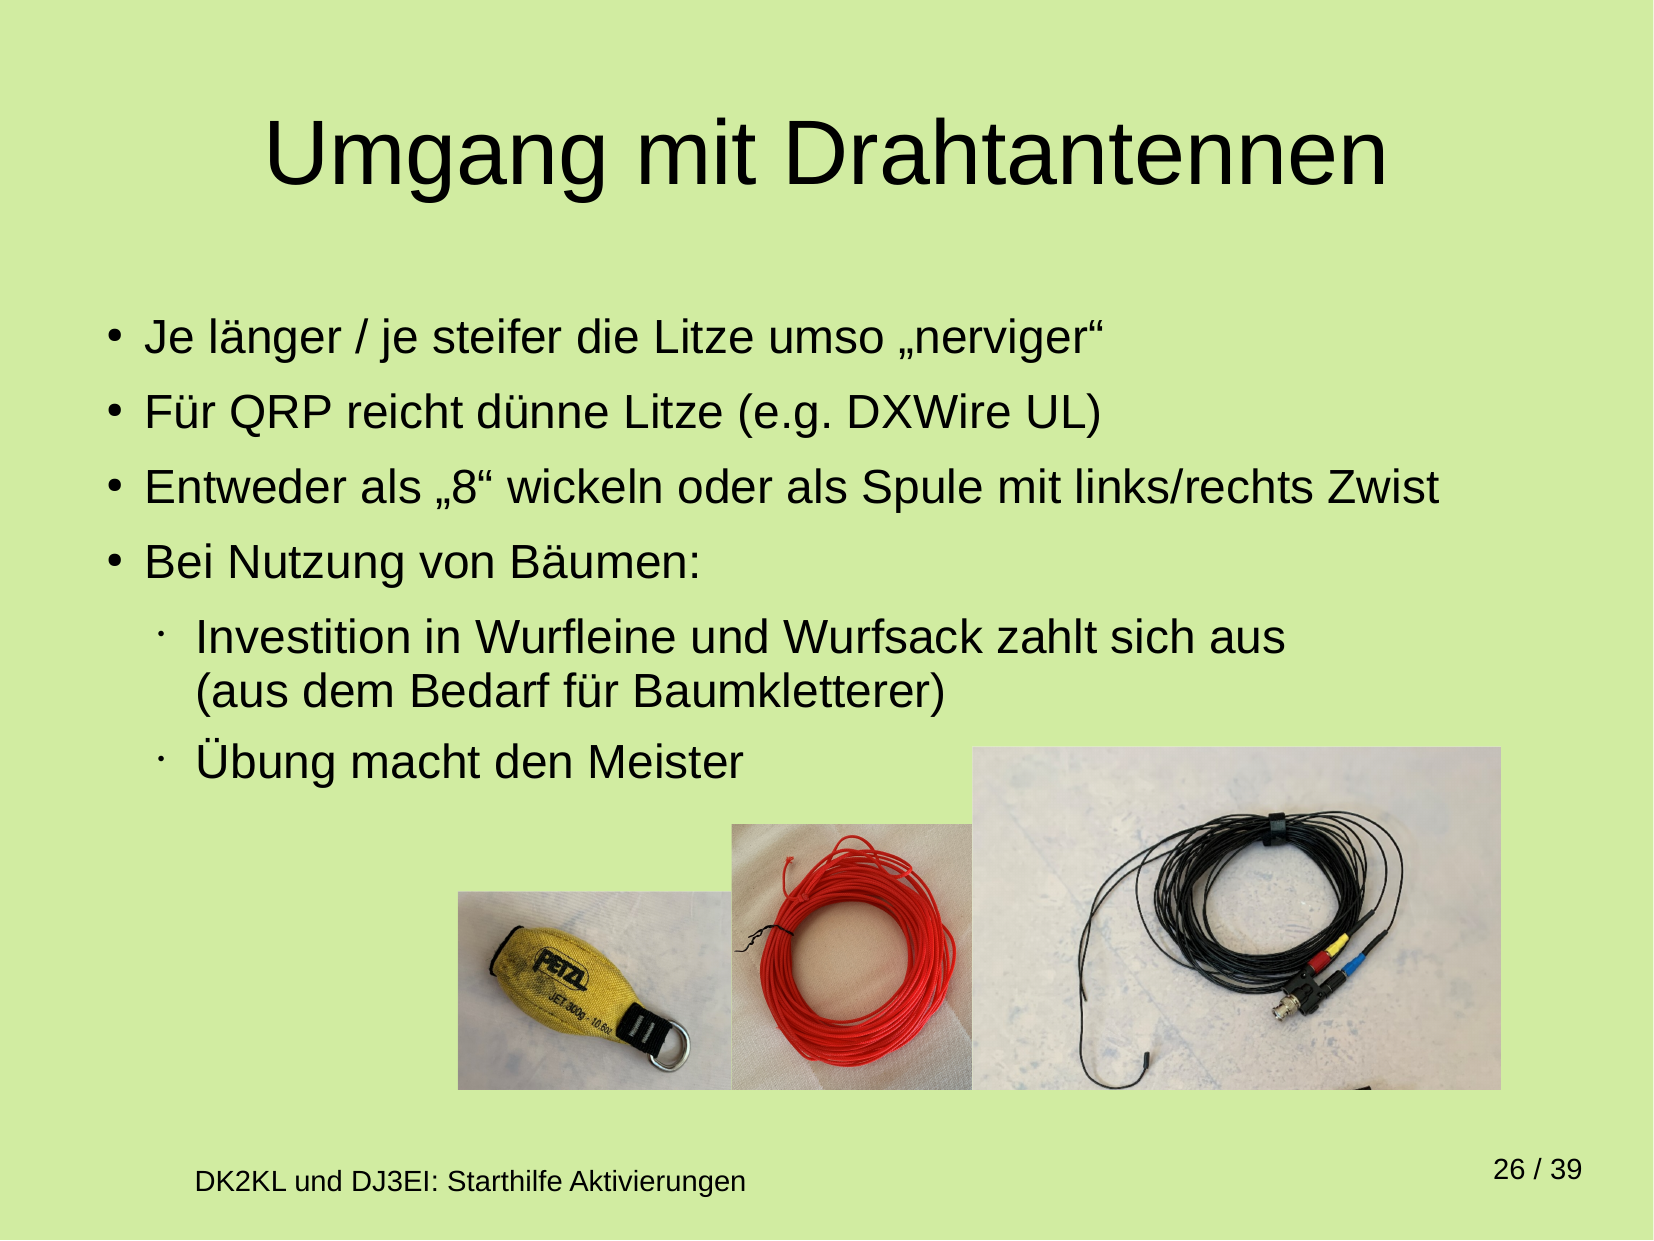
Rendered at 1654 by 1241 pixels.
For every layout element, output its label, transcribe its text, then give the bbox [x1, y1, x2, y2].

list Je länger / je steifer die Litze umso „nerviger“ Für QRP reicht dünne Litze (e.g. DXWire UL) Entweder als „8“ wickeln oder als Spule mit links/rechts Zwist Bei Nutzung von Bäumen: Investition in Wurfleine und Wurfsack zahlt sich aus (aus dem Bedarf für Baumkletterer) Übung macht den Meister [93, 234, 1618, 790]
title Umgang mit Drahtantennen [82, 49, 1571, 257]
picture [457, 745, 1502, 1090]
